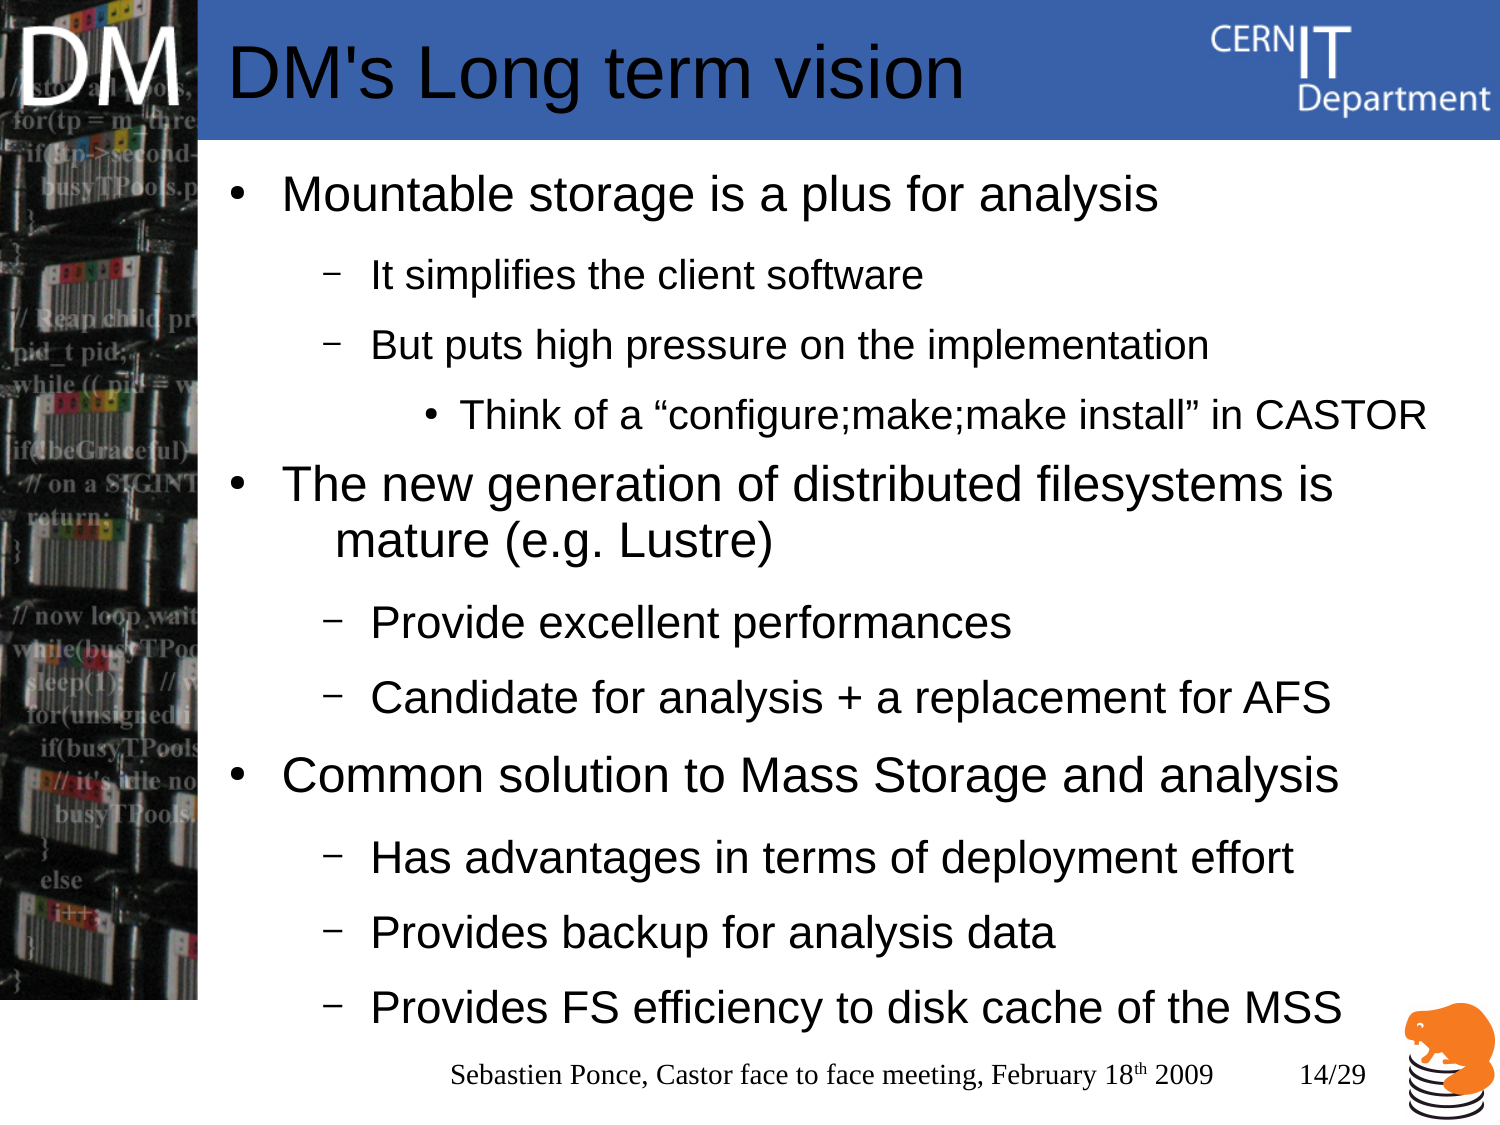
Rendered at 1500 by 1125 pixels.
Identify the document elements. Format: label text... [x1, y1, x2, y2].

list Mountable storage is a plus for analysis It simplifies the client software But puts high pressure on the implementation Think of a “configure;make;make install” in CASTOR The new generation of distributed filesystems is mature (e.g. Lustre) Provide excellent performances Candidate for analysis + a replacement for AFS Common solution to Mass Storage and analysis Has advantages in terms of deployment effort Provides backup for analysis data Provides FS efficiency to disk cache of the MSS [177, 151, 1457, 1041]
picture [1404, 1003, 1495, 1120]
title DM's Long term vision [212, 0, 1125, 138]
picture [198, 0, 1500, 140]
